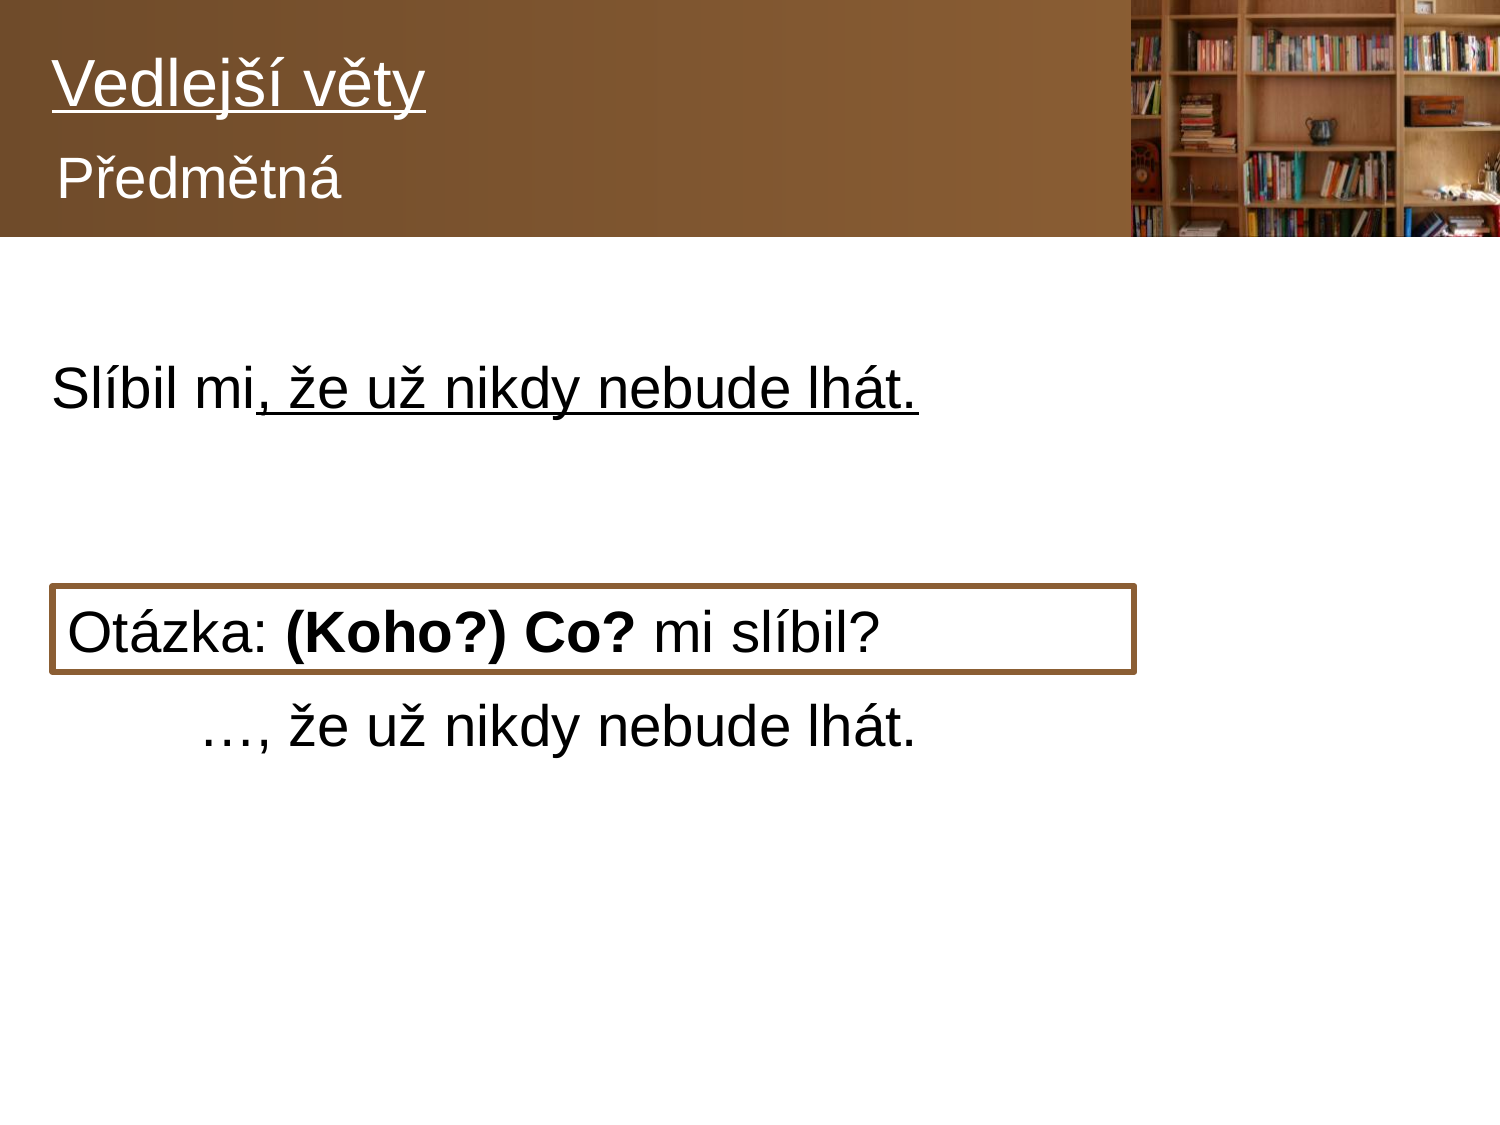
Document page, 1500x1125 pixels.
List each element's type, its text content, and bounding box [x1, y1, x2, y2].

text_box Předmětná [41, 132, 1128, 219]
text_box Slíbil mi, že už nikdy nebude lhát. …, že už nikdy nebude lhát. [36, 257, 1387, 1001]
text_box Otázka: (Koho?) Co? mi slíbil? [52, 586, 1135, 672]
text_box Vedlejší věty [36, 3, 1160, 155]
